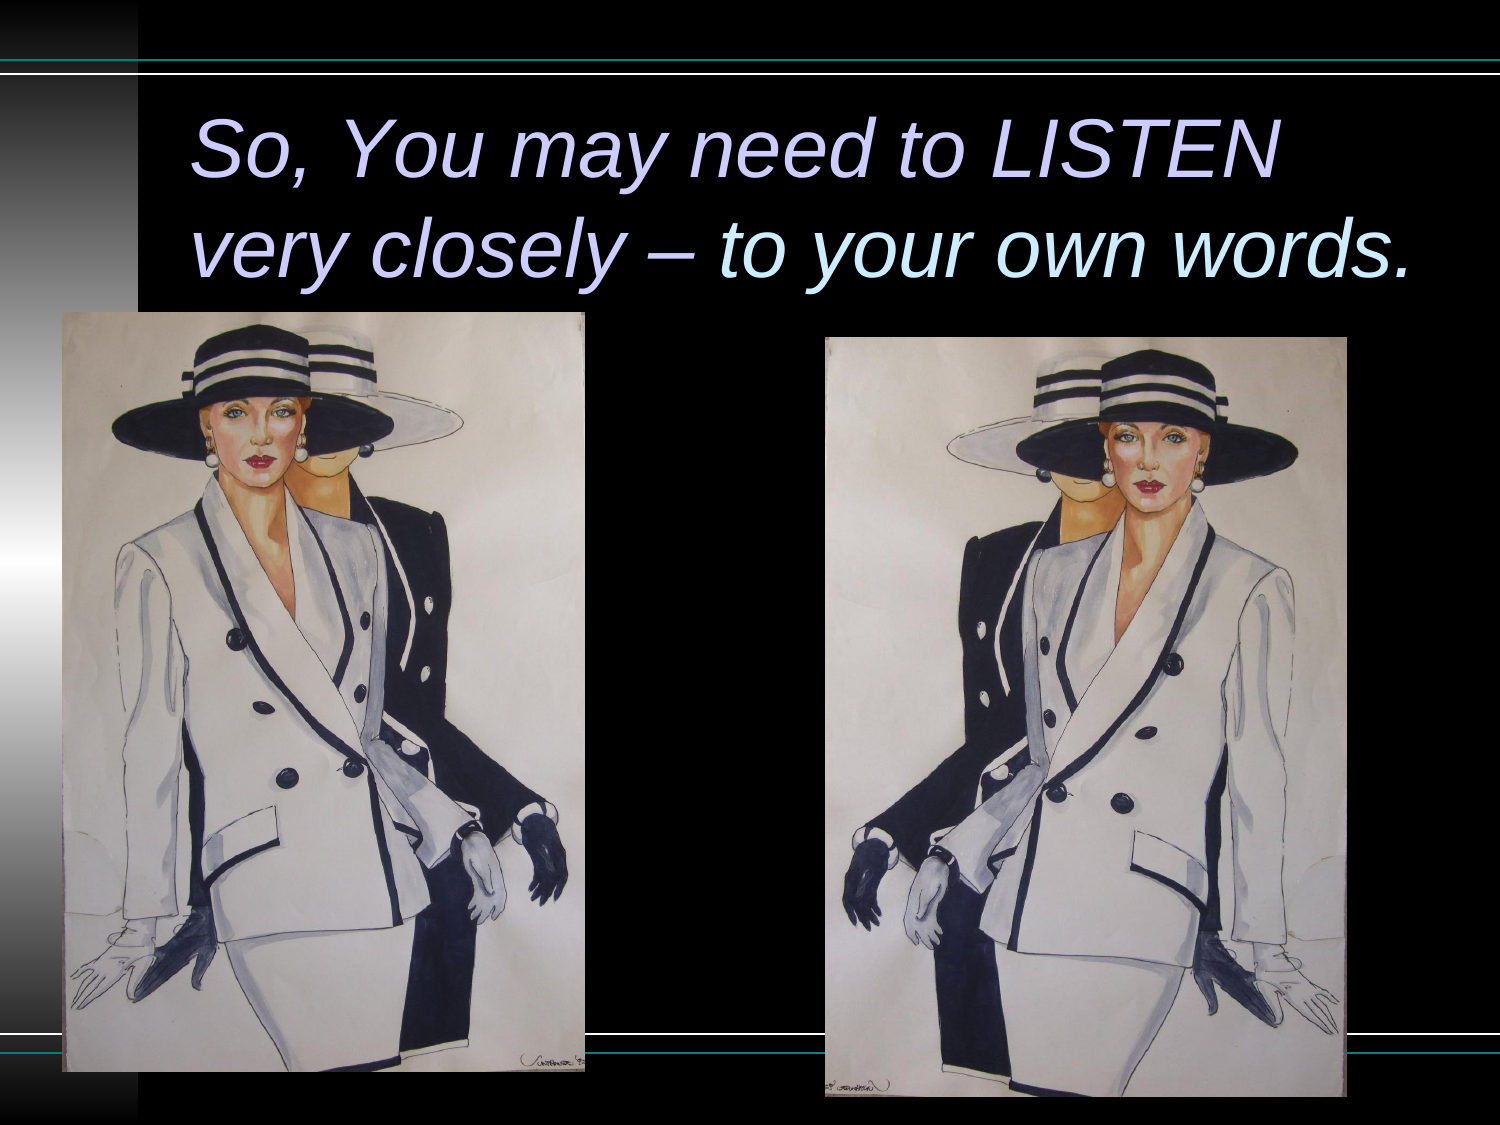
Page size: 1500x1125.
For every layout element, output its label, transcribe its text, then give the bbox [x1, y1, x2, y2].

picture [825, 337, 1347, 1097]
picture [62, 312, 585, 1072]
title So, You may need to LISTEN very closely – to your own words. [174, 99, 1450, 288]
